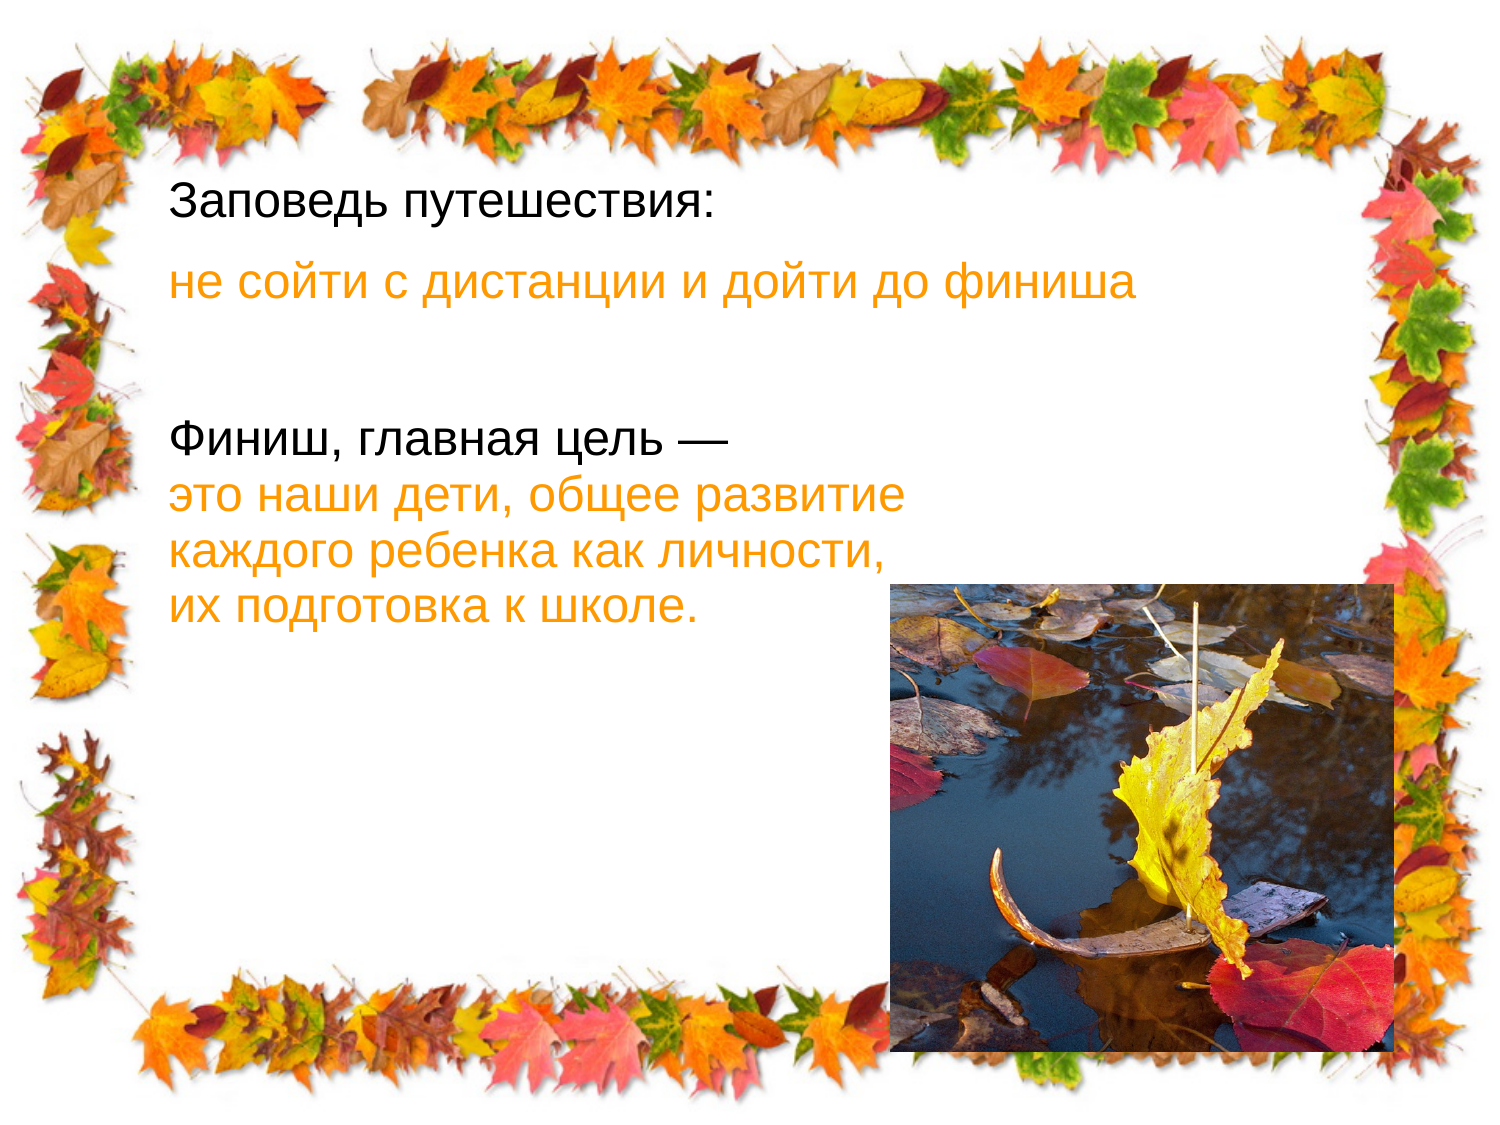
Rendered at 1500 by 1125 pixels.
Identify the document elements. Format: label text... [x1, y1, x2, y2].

picture [0, 3, 1500, 1125]
text_box Заповедь путешествия: не сойти с дистанции и дойти до финиша Финиш, главная цель — это наши дети, общее развитие каждого ребенка как личности, их подготовка к школе. [153, 165, 1347, 969]
